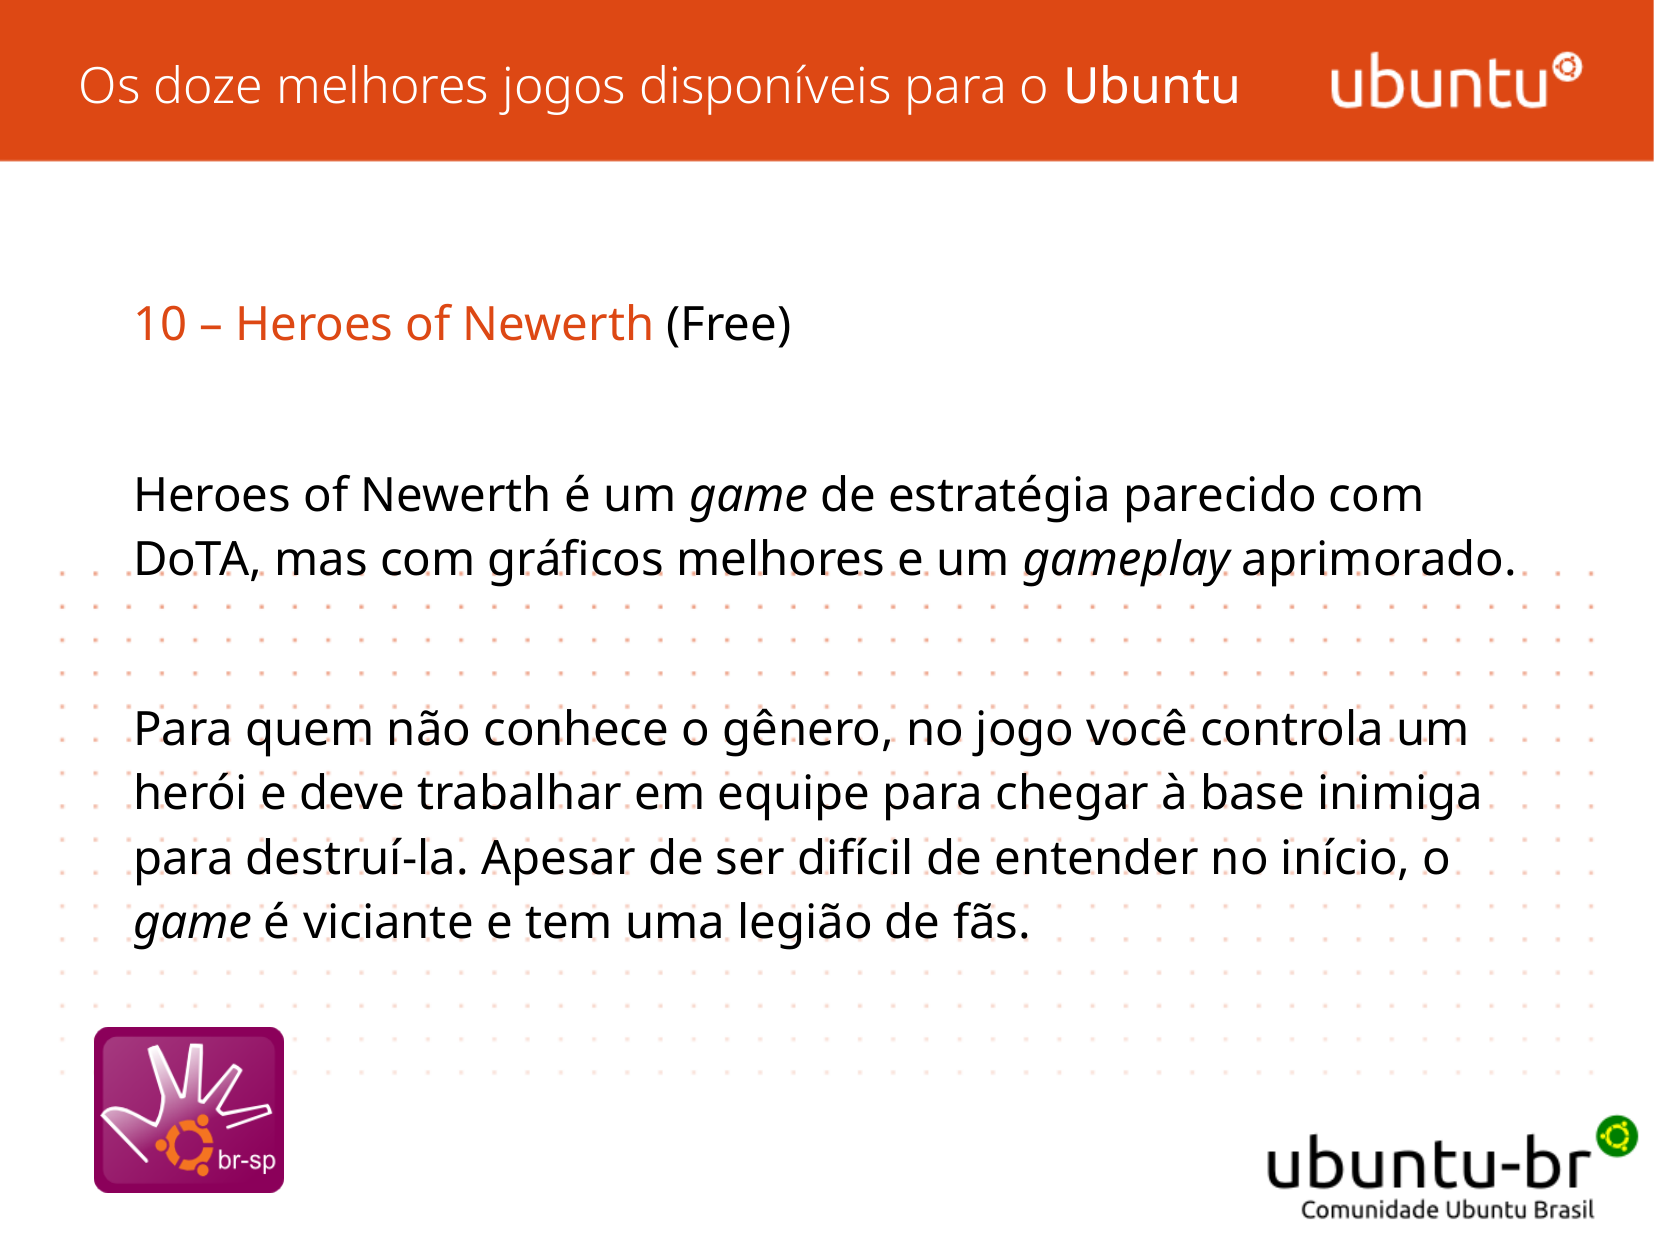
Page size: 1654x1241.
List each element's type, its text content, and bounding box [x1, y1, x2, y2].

title Os doze melhores jogos disponíveis para o Ubuntu [41, 32, 1300, 137]
list 10 – Heroes of Newerth (Free) Heroes of Newerth é um game de estratégia parecido com DoTA, mas com gráficos melhores e um gameplay aprimorado. Para quem não conhece o gênero, no jogo você controla um herói e deve trabalhar em equipe para chegar à base inimiga para destruí-la. Apesar de ser difícil de entender no início, o game é viciante e tem uma legião de fãs. [82, 290, 1538, 1010]
picture [0, 0, 1654, 1241]
